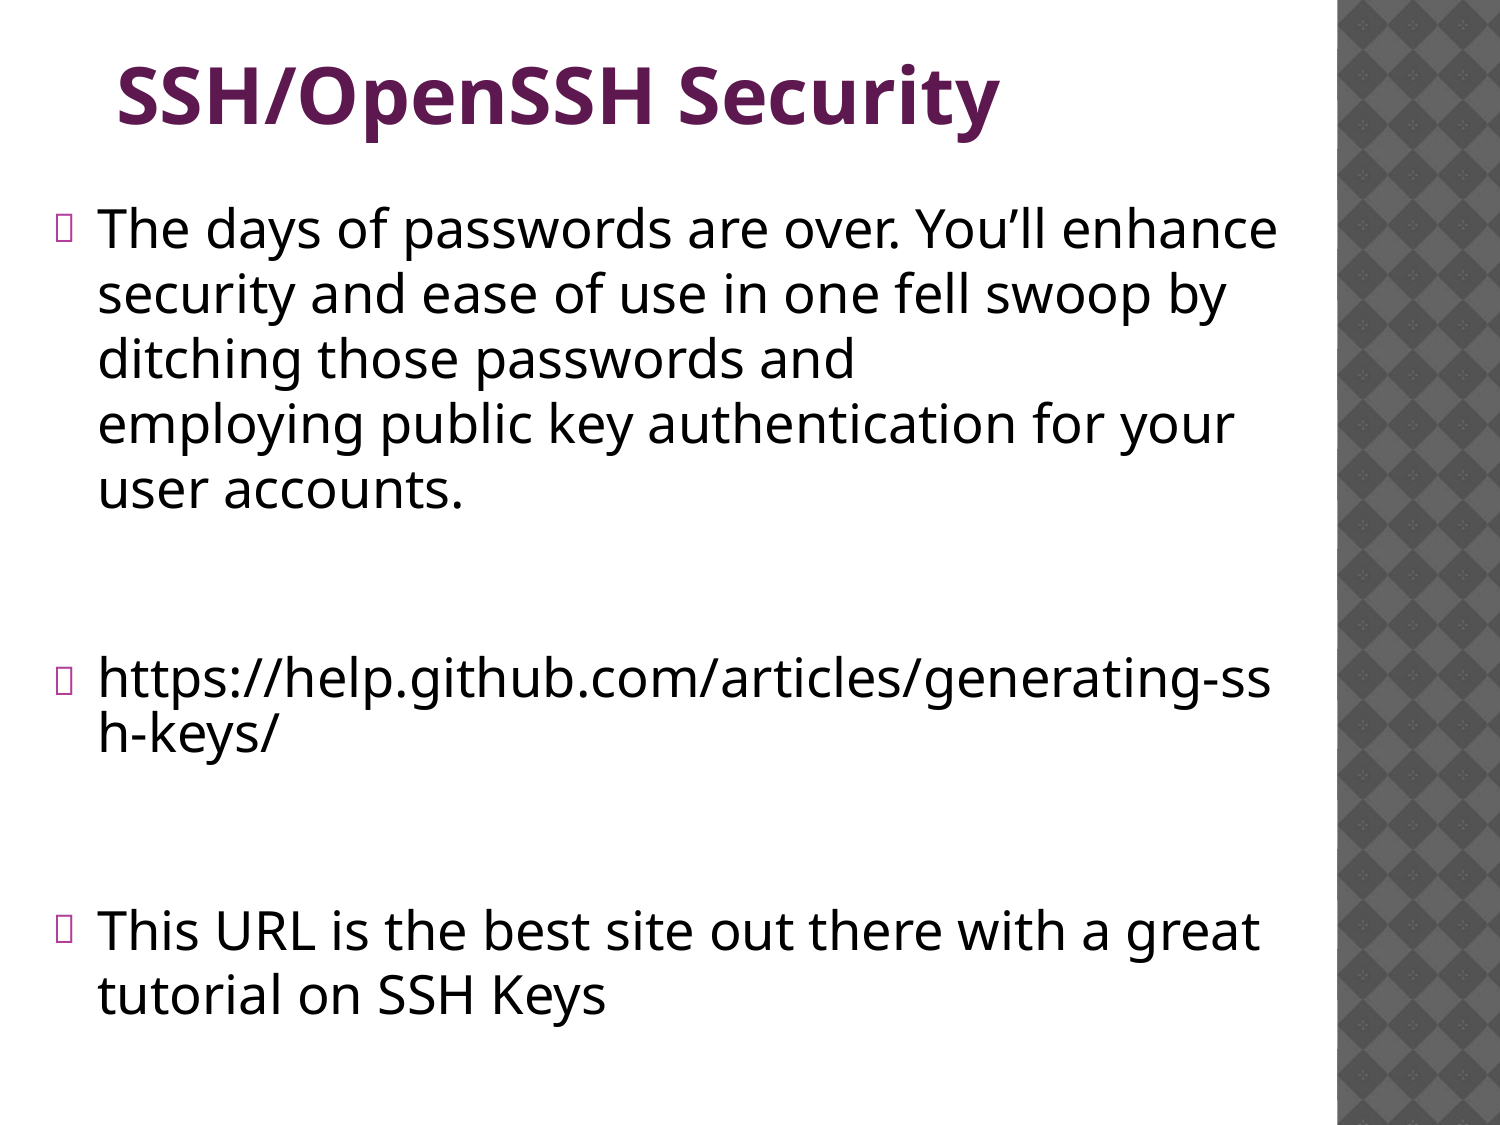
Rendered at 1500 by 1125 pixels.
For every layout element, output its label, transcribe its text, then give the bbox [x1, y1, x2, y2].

picture [1337, 0, 1500, 1125]
list The days of passwords are over. You’ll enhance security and ease of use in one fell swoop by ditching those passwords and employing public key authentication for your user accounts. https://help.github.com/articles/generating-ssh-keys/ This URL is the best site out there with a great tutorial on SSH Keys DenyHosts: Is an open source log-based intrusion prevention security script for SSH servers was written in python programming language that intended to run by Linux system administrators and users to monitor and analyzes SSH server access logs for failed login attempts knows as dictionary based attacks and brute force attacks. The script works by banning IP addresses after set number of failed login attempts and also prevent such attacks from gaining access to server. Fail2ban: A popular open sourceintrusion detection/prevention framework written in python programming language. It operates by scanning log files such as/var/log/secure, /var/log/auth.log, /var/log/pwdfail etc. for too many failed login attempts. Fail2ban used to update Netfilter/iptables or TCP Wrapper’s hosts.deny file, to reject an attacker’sIP address for a set amount of time. It also has a ability to unban a blocked IP address for a certain period of time set by administrators. However, an certain minutes of unban is more enough to stop such malicious attacks. Disable Root Login: By default Linux systems are configured to allow ssh remote logins for everyone including root. SSH Passwordless Login: A SSH Password-less login with SSH keygen will establish a trust relationship between two Linux servers which makes file transfer and synchronization much easier. This is very useful if you are dealing with remote automated backups, remote scripting execution, file transfer, remote script management etc without enter passwrod each time. https://help.ubuntu.com/community/SSH/OpenSSH/Keys [37, 187, 1300, 1100]
title SSH/OpenSSH Security [75, 37, 1043, 125]
